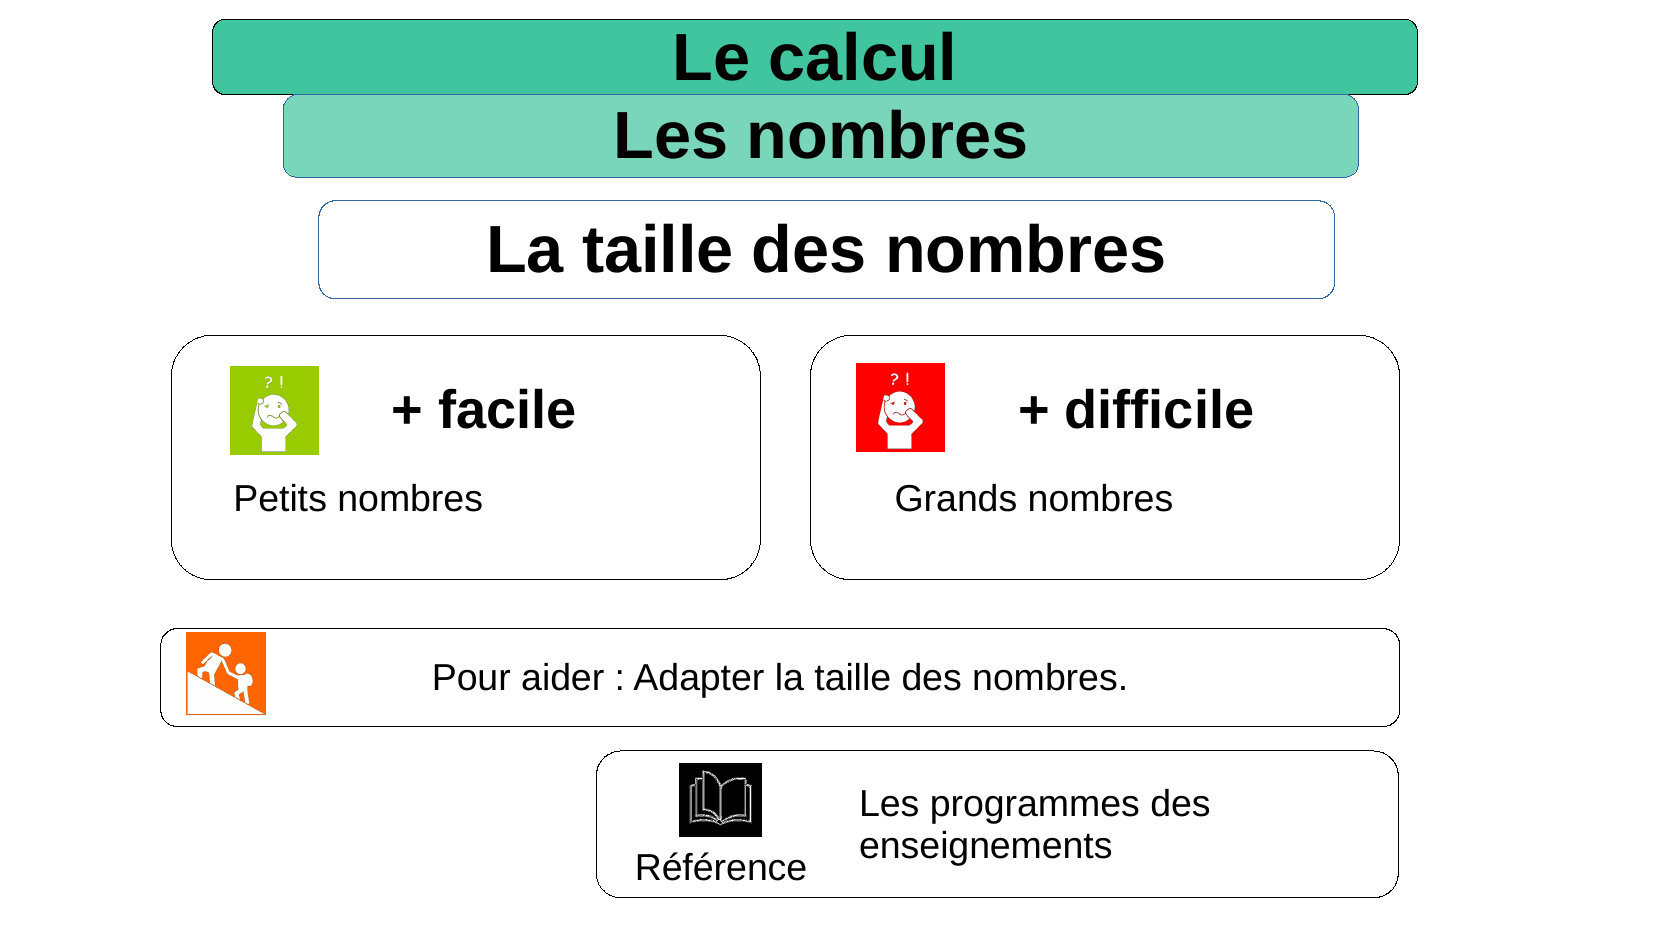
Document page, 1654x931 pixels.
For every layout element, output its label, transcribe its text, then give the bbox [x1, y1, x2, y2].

picture [230, 366, 319, 455]
text_box La taille des nombres [318, 200, 1335, 299]
text_box + facile [315, 371, 654, 450]
text_box Grands nombres [879, 469, 1365, 529]
picture [856, 363, 945, 452]
text_box Pour aider : Adapter la taille des nombres. [160, 628, 1400, 727]
text_box Les programmes des enseignements [844, 775, 1376, 875]
picture [186, 632, 266, 715]
text_box + difficile [967, 371, 1306, 450]
text_box Référence [620, 838, 833, 898]
text_box Le calcul [212, 19, 1418, 95]
text_box Les nombres [283, 94, 1359, 178]
picture [679, 763, 762, 837]
text_box Petits nombres [218, 469, 703, 529]
